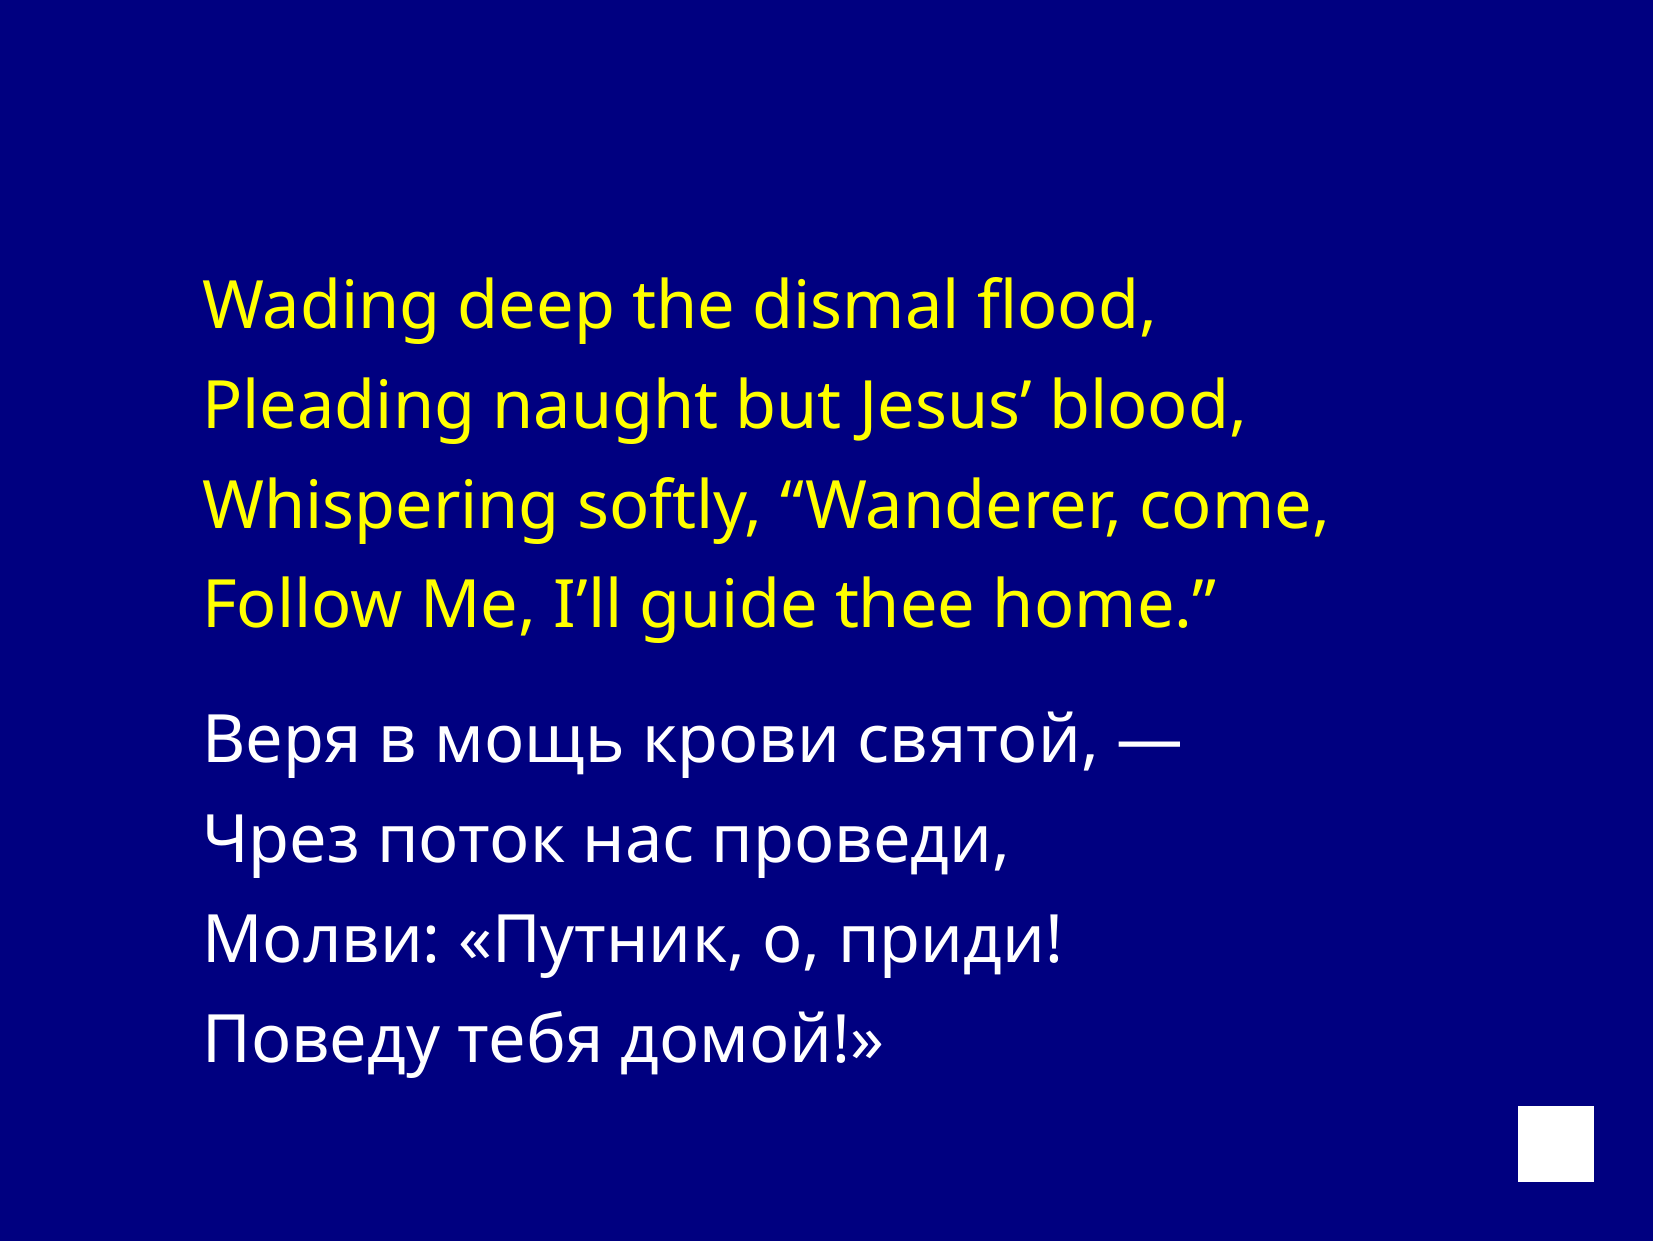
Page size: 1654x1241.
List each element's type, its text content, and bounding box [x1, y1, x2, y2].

text_box [1518, 1106, 1594, 1182]
text_box Wading deep the dismal flood, Pleading naught but Jesus’ blood, Whispering softly, “Wanderer, come, Follow Me, I’ll guide thee home.” [75, 150, 1576, 638]
text_box Веря в мощь крови святой, — Чрез поток нас проведи, Молви: «Путник, о, приди! Поведу тебя домой!» [75, 675, 1576, 1163]
